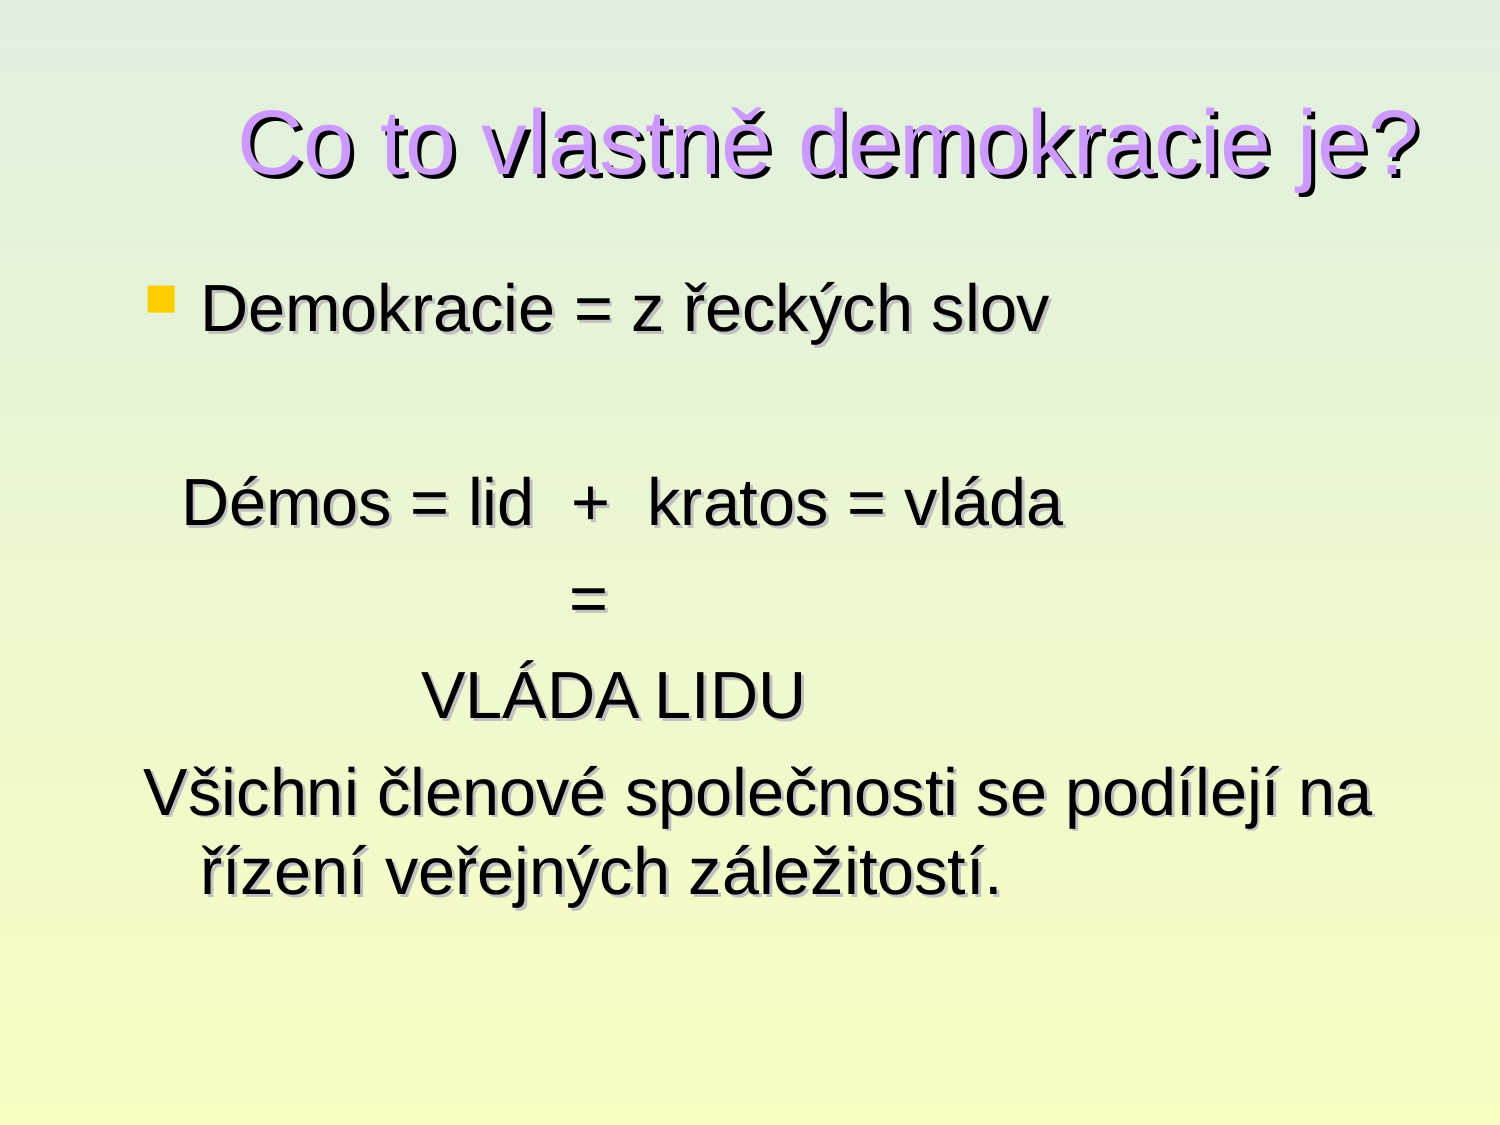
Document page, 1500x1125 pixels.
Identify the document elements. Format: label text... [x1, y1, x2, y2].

list Demokracie = z řeckých slov Démos = lid + kratos = vláda = VLÁDA LIDU Všichni členové společnosti se podílejí na řízení veřejných záležitostí. [128, 257, 1450, 1000]
title Co to vlastně demokracie je? [222, 37, 1450, 238]
